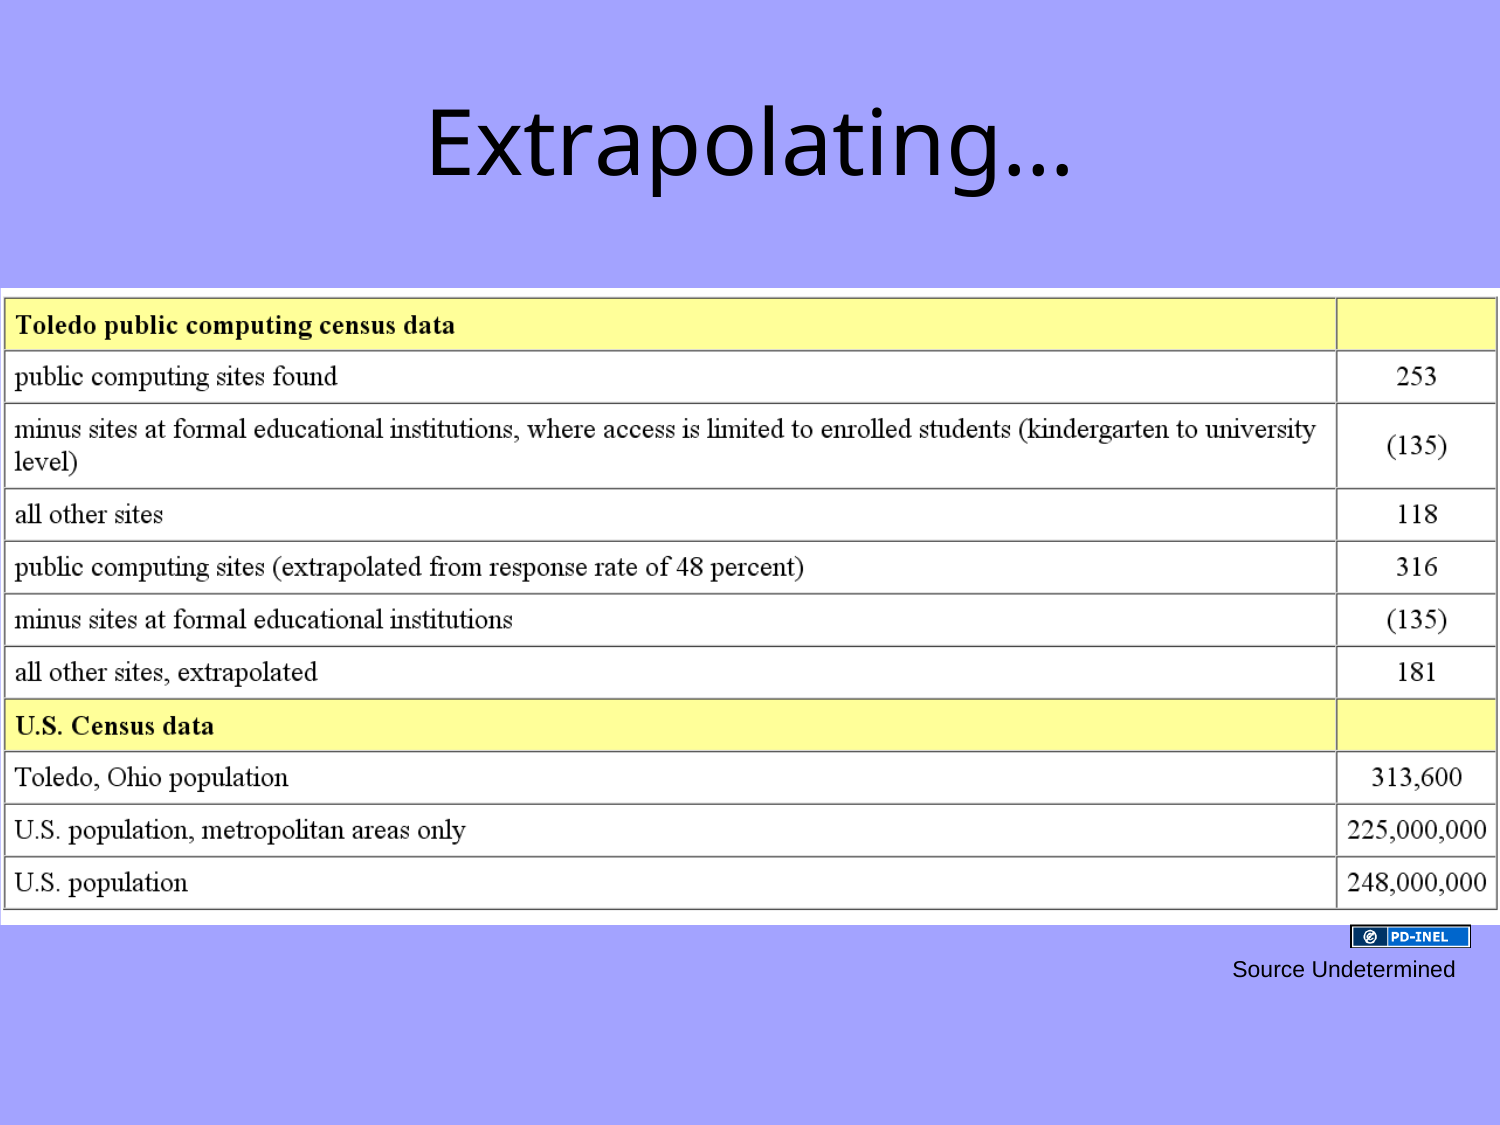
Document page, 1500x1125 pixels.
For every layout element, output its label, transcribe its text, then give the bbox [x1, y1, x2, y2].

picture [0, 288, 1500, 948]
title Extrapolating… [0, 45, 1500, 233]
text_box Source Undetermined [1195, 949, 1471, 988]
